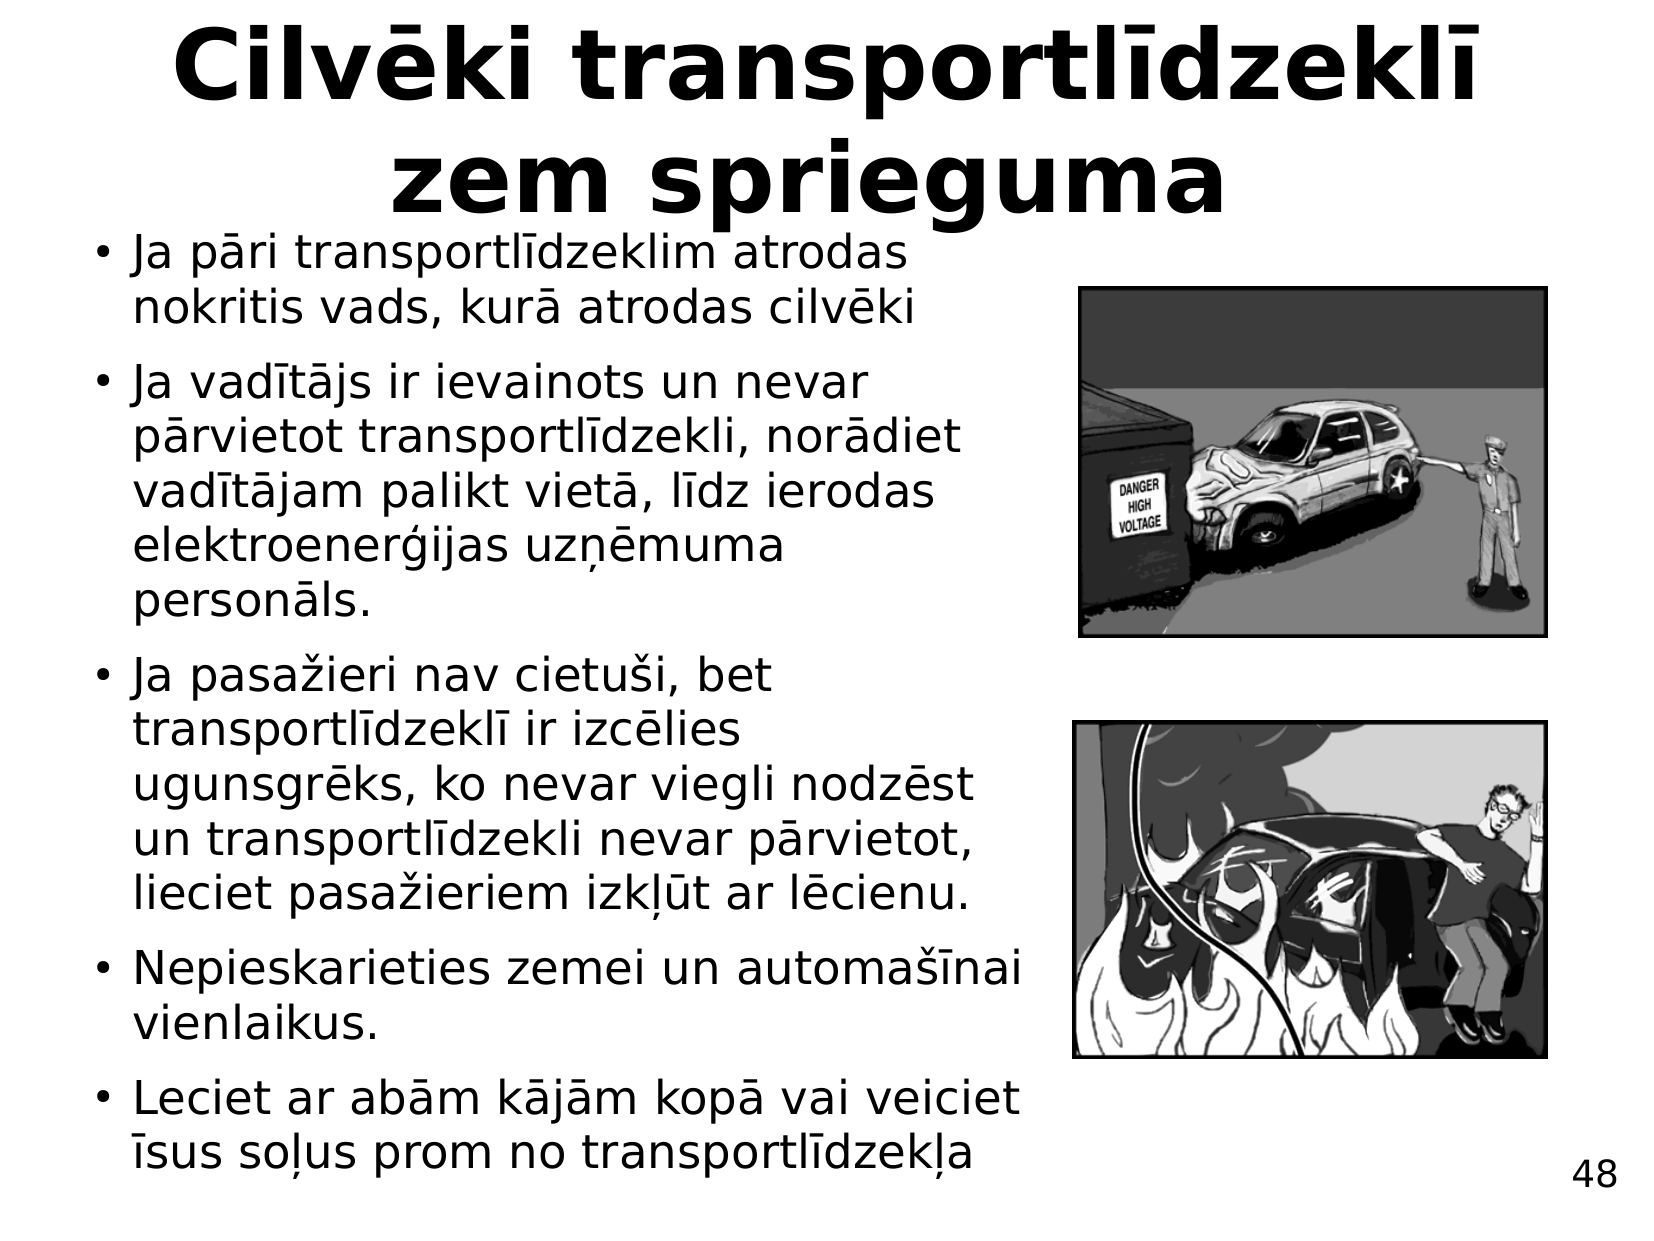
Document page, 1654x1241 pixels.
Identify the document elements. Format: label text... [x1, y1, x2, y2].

title Cilvēki transportlīdzeklī zem sprieguma [82, 8, 1571, 236]
picture [1072, 720, 1548, 1059]
picture [1078, 286, 1548, 638]
list Ja pāri transportlīdzeklim atrodas nokritis vads, kurā atrodas cilvēki Ja vadītājs ir ievainots un nevar pārvietot transportlīdzekli, norādiet vadītājam palikt vietā, līdz ierodas elektroenerģijas uzņēmuma personāls. Ja pasažieri nav cietuši, bet transportlīdzeklī ir izcēlies ugunsgrēks, ko nevar viegli nodzēst un transportlīdzekli nevar pārvietot, lieciet pasažieriem izkļūt ar lēcienu. Nepieskarieties zemei ​​un automašīnai vienlaikus. Leciet ar abām kājām kopā vai veiciet īsus soļus prom no transportlīdzekļa [82, 225, 1028, 1217]
